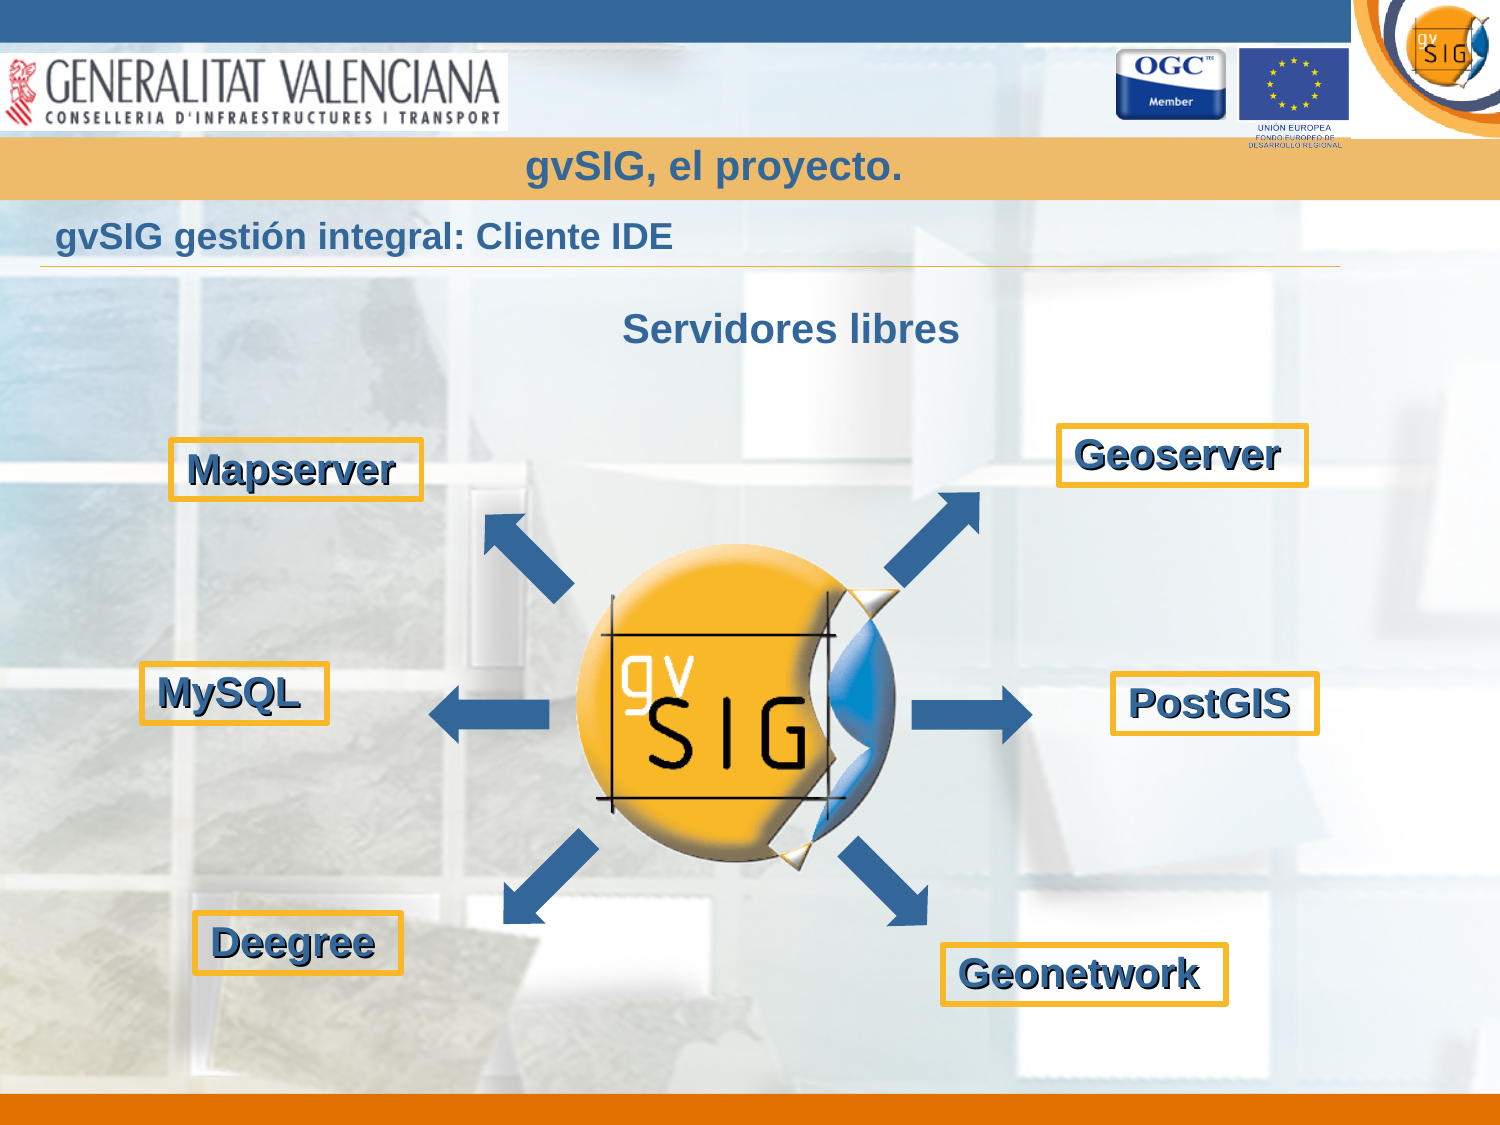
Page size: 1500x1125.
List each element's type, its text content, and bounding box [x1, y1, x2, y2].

text_box Servidores libres [460, 286, 999, 360]
text_box [428, 684, 550, 745]
picture [0, 53, 508, 131]
text_box Mapserver [171, 440, 422, 500]
text_box Deegree [195, 913, 402, 973]
text_box [484, 513, 575, 605]
picture [1116, 49, 1226, 120]
text_box [883, 492, 980, 589]
text_box PostGIS [1113, 674, 1317, 734]
text_box [503, 828, 600, 925]
text_box MySQL [141, 663, 327, 724]
text_box gvSIG, el proyecto. [0, 137, 1429, 207]
text_box gvSIG gestión integral: Cliente IDE [40, 210, 691, 275]
picture [1237, 0, 1500, 139]
text_box Geonetwork [942, 944, 1226, 1005]
text_box [837, 835, 929, 927]
text_box Geoserver [1058, 425, 1307, 486]
text_box [911, 685, 1033, 745]
picture [570, 540, 904, 876]
